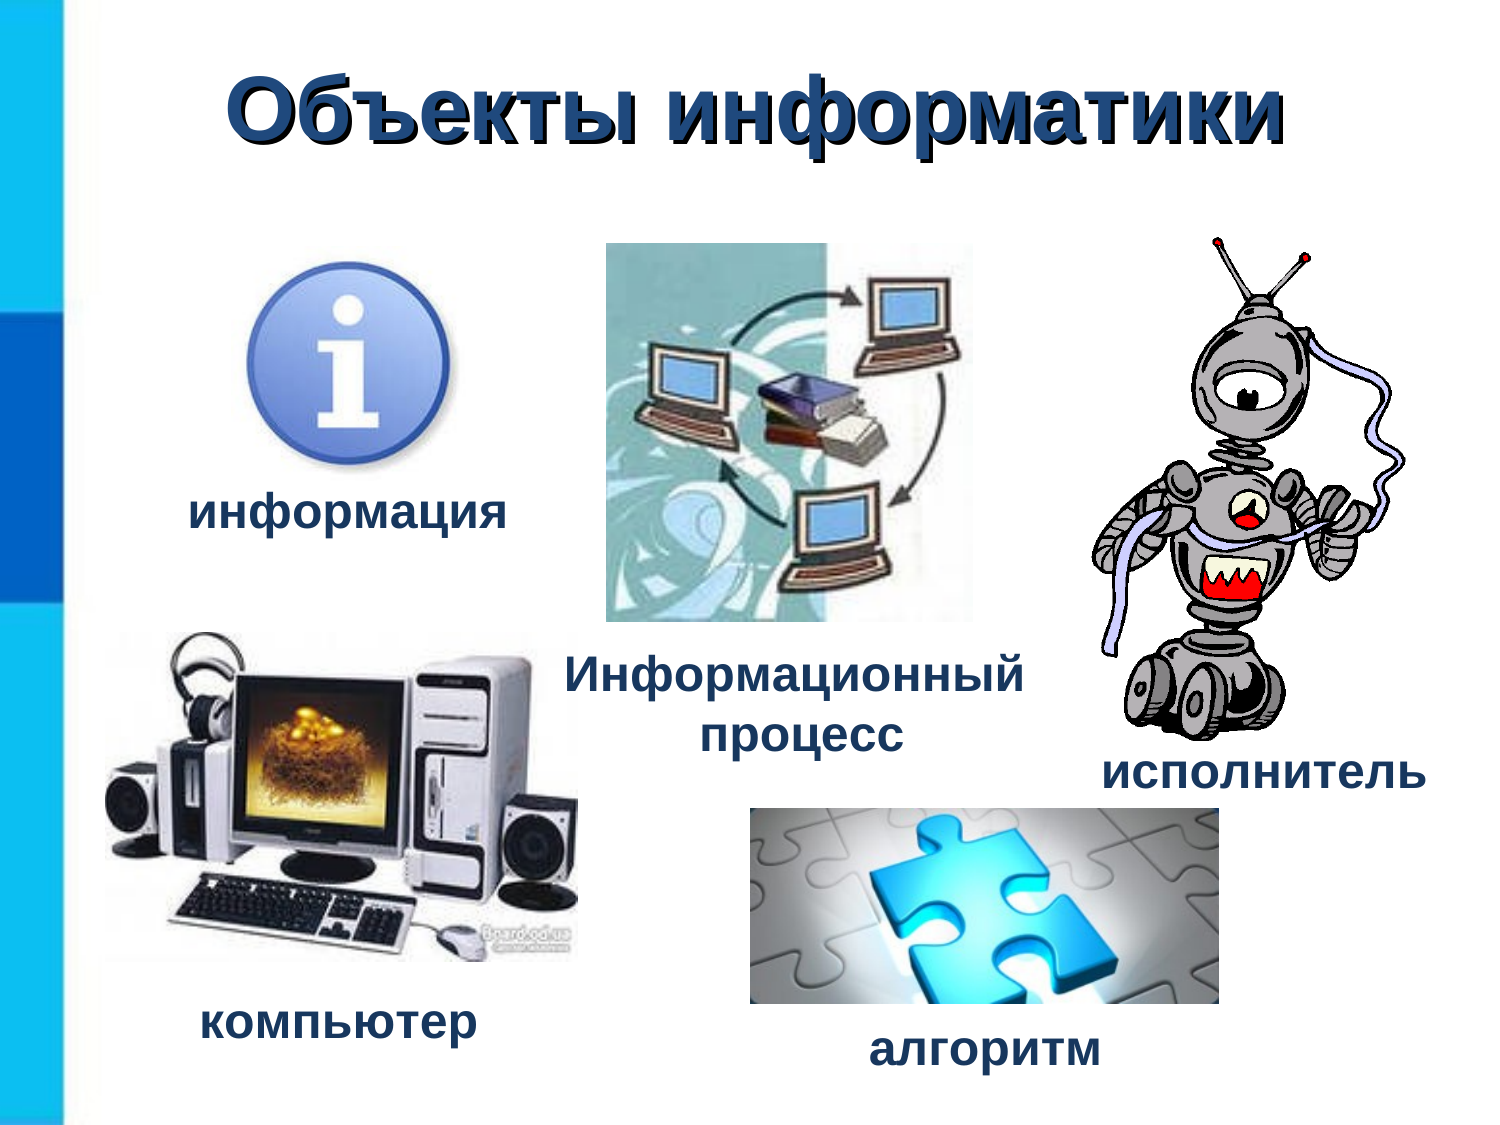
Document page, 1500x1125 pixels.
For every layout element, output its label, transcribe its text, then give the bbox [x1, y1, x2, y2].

text_box Информационный процесс [548, 633, 1055, 769]
text_box информация [172, 470, 551, 547]
text_box исполнитель [1075, 730, 1454, 806]
text_box алгоритм [752, 1007, 1219, 1084]
title Объекты информатики [128, 7, 1383, 200]
picture [0, 0, 1500, 1125]
text_box компьютер [105, 980, 572, 1057]
